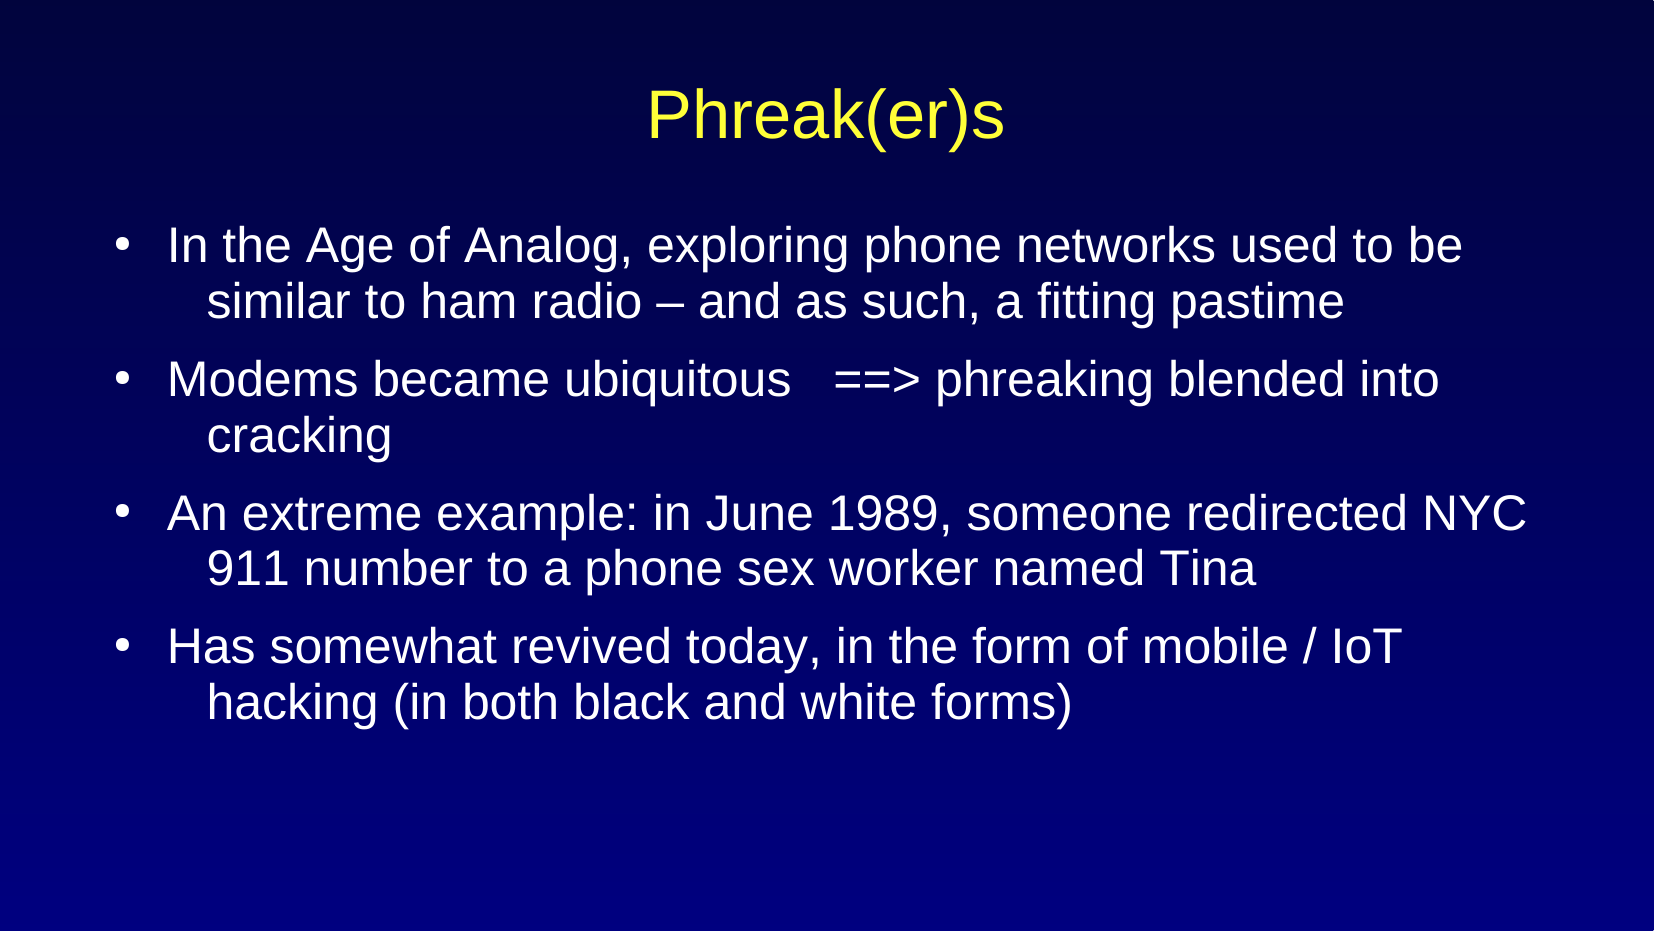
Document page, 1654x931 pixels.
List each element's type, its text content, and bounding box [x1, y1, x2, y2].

list In the Age of Analog, exploring phone networks used to be similar to ham radio – and as such, a fitting pastime Modems became ubiquitous ==> phreaking blended into cracking An extreme example: in June 1989, someone redirected NYC 911 number to a phone sex worker named Tina Has somewhat revived today, in the form of mobile / IoT hacking (in both black and white forms) [82, 217, 1571, 758]
title Phreak(er)s [82, 37, 1571, 193]
